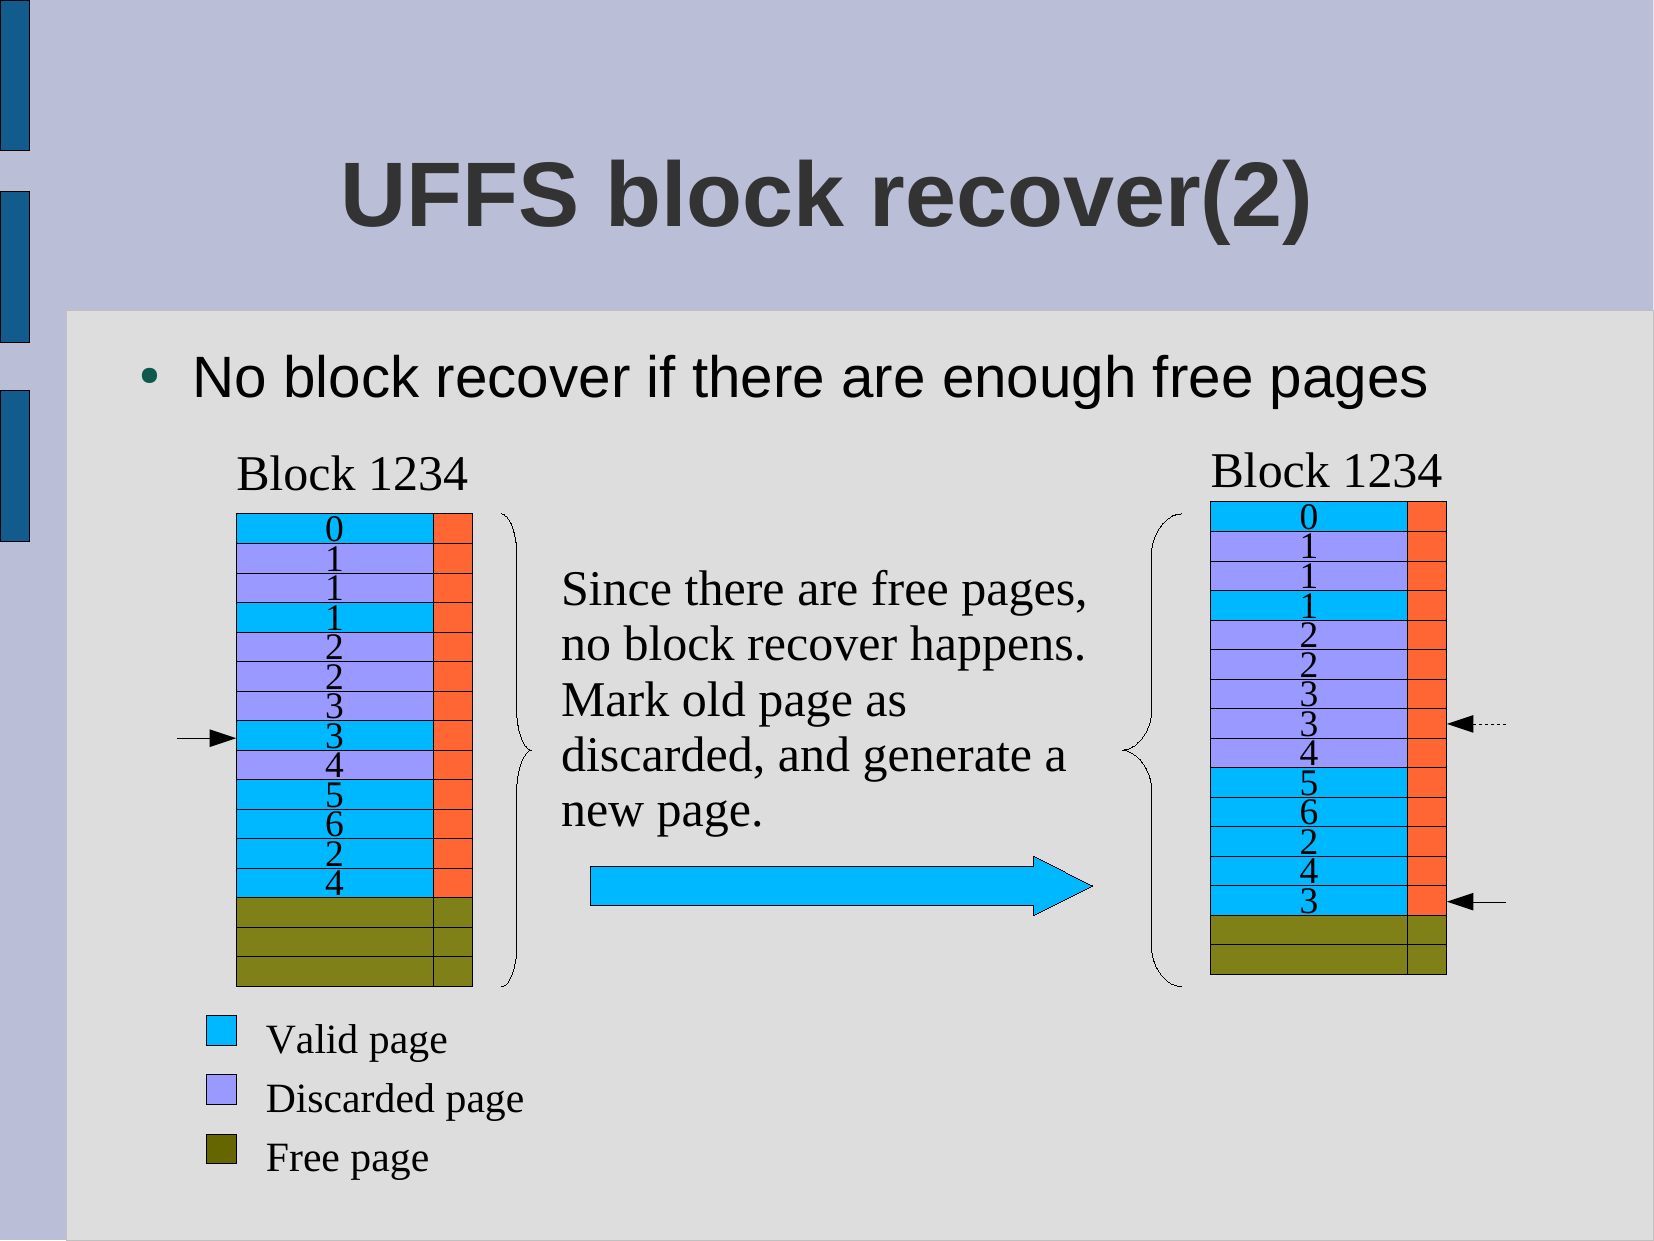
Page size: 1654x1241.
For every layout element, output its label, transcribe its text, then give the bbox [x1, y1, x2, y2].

list No block recover if there are enough free pages [121, 344, 1534, 414]
title UFFS block recover(2) [121, 91, 1534, 299]
text_box [206, 1074, 237, 1105]
text_box 4 [1210, 856, 1407, 885]
text_box Free page [265, 1134, 591, 1182]
text_box 2 [236, 661, 433, 691]
text_box 0 [1210, 501, 1407, 532]
text_box [206, 1134, 237, 1164]
text_box 4 [236, 750, 433, 779]
text_box 1 [236, 544, 433, 573]
text_box 2 [1210, 649, 1407, 679]
text_box 1 [1210, 561, 1407, 590]
text_box 2 [1210, 620, 1407, 649]
text_box 4 [236, 868, 433, 897]
text_box 5 [1210, 767, 1407, 798]
text_box Block 1234 [1210, 442, 1477, 500]
text_box Since there are free pages, no block recover happens. Mark old page as discarded, and generate a new page. [561, 561, 1093, 857]
text_box 2 [236, 632, 433, 661]
text_box [590, 857, 1093, 916]
text_box 4 [1210, 738, 1407, 767]
text_box 3 [236, 691, 433, 720]
text_box [236, 513, 473, 987]
text_box 3 [236, 720, 433, 750]
text_box 1 [1210, 590, 1407, 620]
text_box Discarded page [265, 1074, 650, 1123]
text_box 1 [236, 602, 433, 632]
text_box 2 [1210, 826, 1407, 856]
text_box 6 [236, 810, 433, 838]
text_box 3 [1210, 679, 1407, 708]
text_box Block 1234 [236, 445, 502, 502]
text_box 3 [1210, 708, 1407, 738]
text_box 3 [1210, 885, 1407, 915]
text_box 0 [236, 513, 433, 544]
text_box 6 [1210, 798, 1407, 826]
text_box Valid page [265, 1015, 621, 1063]
text_box 1 [236, 573, 433, 602]
text_box [206, 1015, 237, 1046]
text_box 2 [236, 838, 433, 868]
text_box 5 [236, 779, 433, 810]
text_box [1210, 501, 1447, 975]
text_box 1 [1210, 532, 1407, 561]
